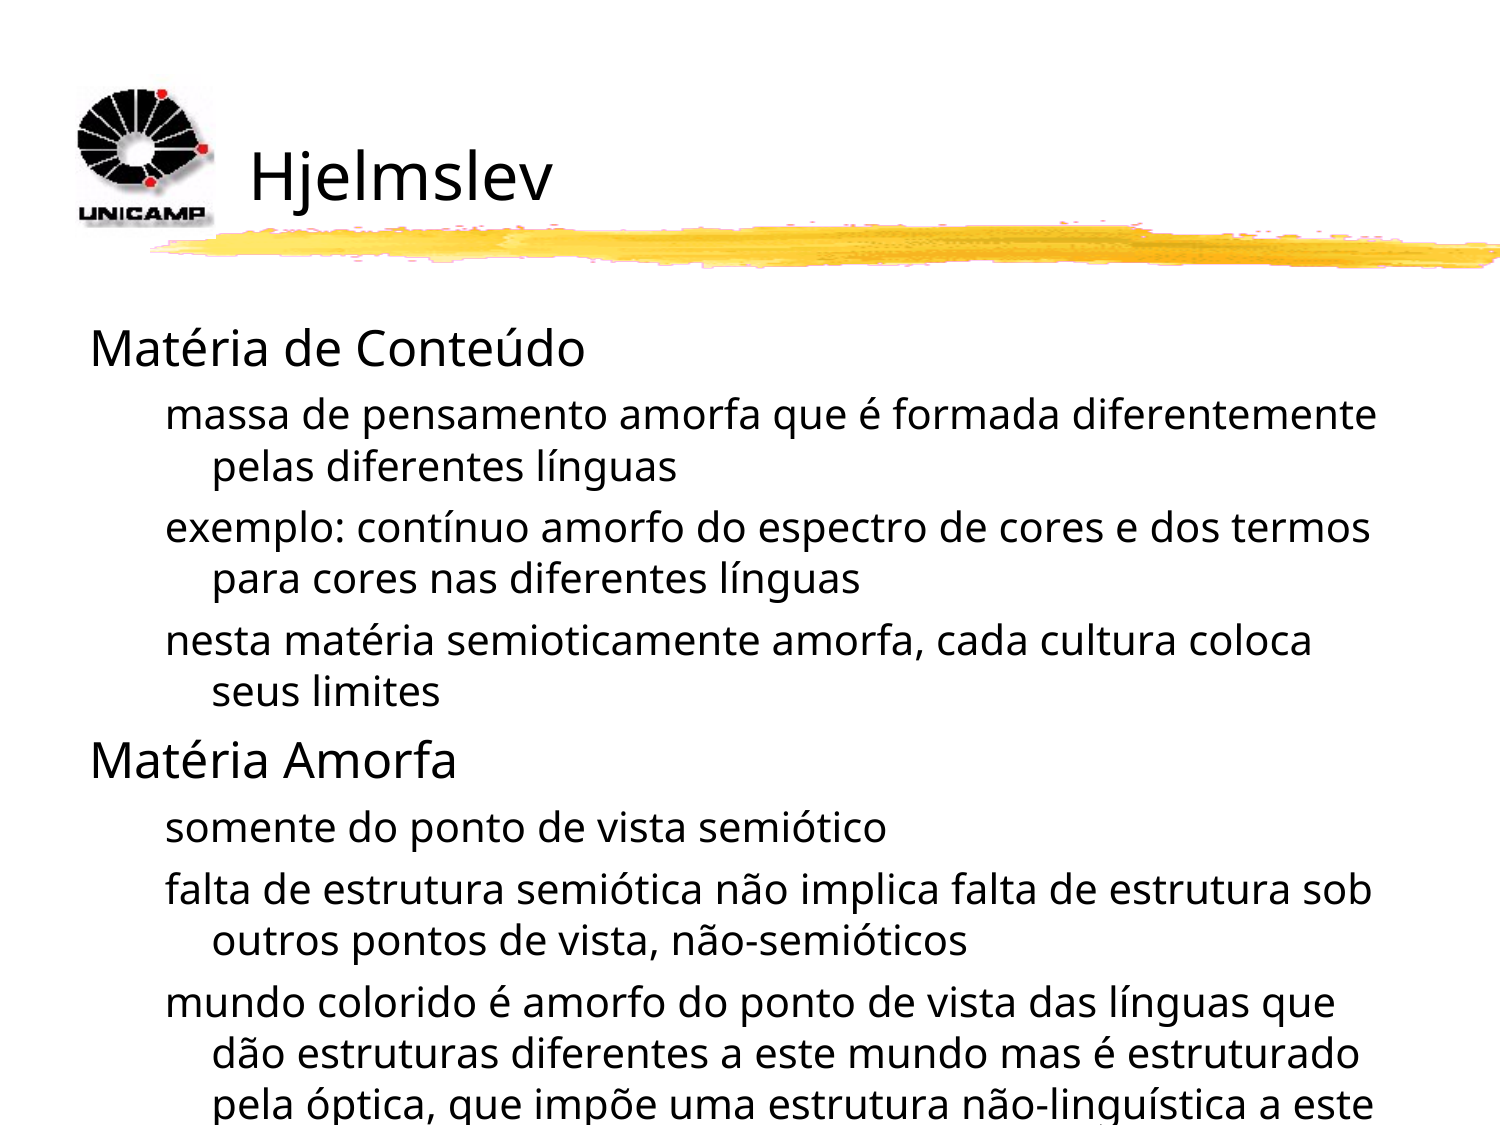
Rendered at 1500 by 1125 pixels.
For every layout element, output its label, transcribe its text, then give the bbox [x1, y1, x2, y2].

title Hjelmslev [233, 37, 1434, 225]
list Matéria de Conteúdo massa de pensamento amorfa que é formada diferentemente pelas diferentes línguas exemplo: contínuo amorfo do espectro de cores e dos termos para cores nas diferentes línguas nesta matéria semioticamente amorfa, cada cultura coloca seus limites Matéria Amorfa somente do ponto de vista semiótico falta de estrutura semiótica não implica falta de estrutura sob outros pontos de vista, não-semióticos mundo colorido é amorfo do ponto de vista das línguas que dão estruturas diferentes a este mundo mas é estruturado pela óptica, que impõe uma estrutura não-linguística a este mundo [74, 309, 1417, 1048]
picture [75, 74, 1500, 279]
